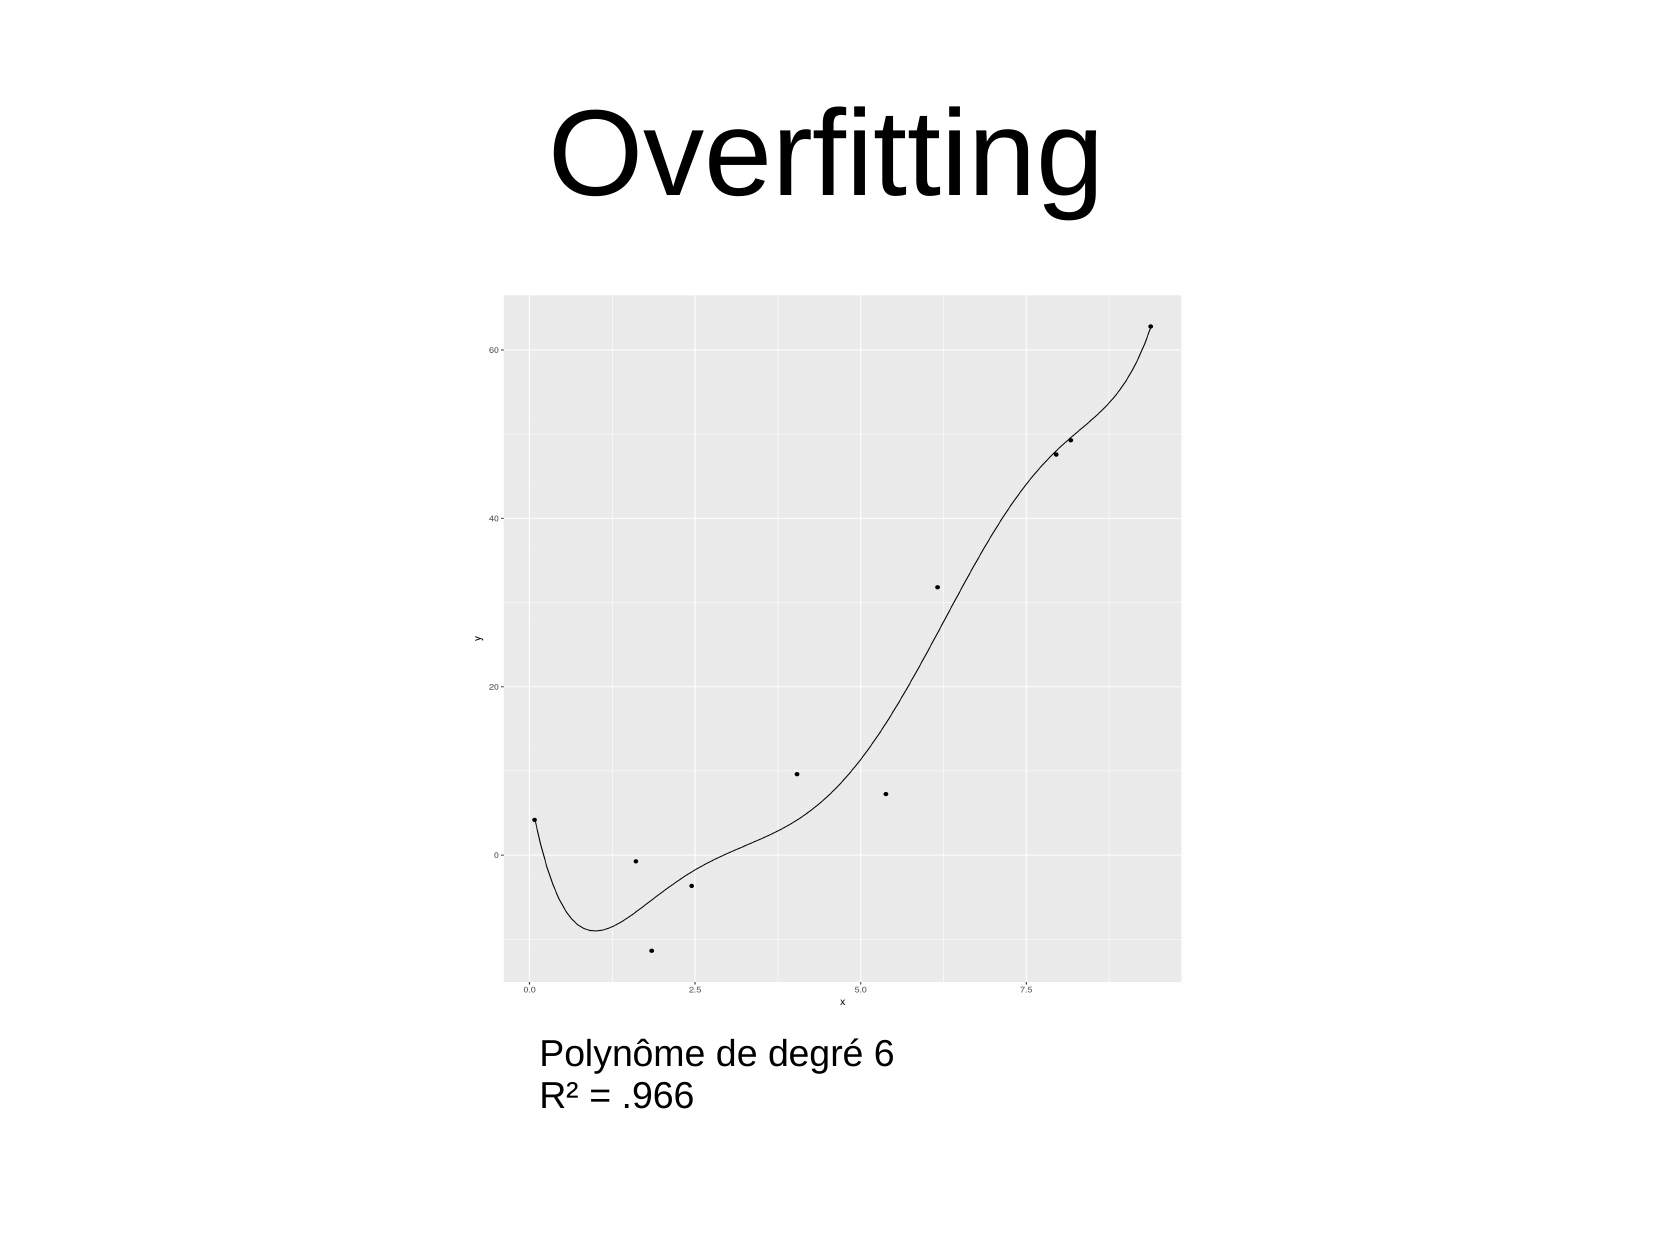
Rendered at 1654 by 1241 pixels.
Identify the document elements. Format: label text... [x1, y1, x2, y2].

text_box Polynôme de degré 6 R² = .966 [524, 1024, 1177, 1166]
picture [467, 290, 1187, 1010]
title Overfitting [82, 49, 1571, 257]
